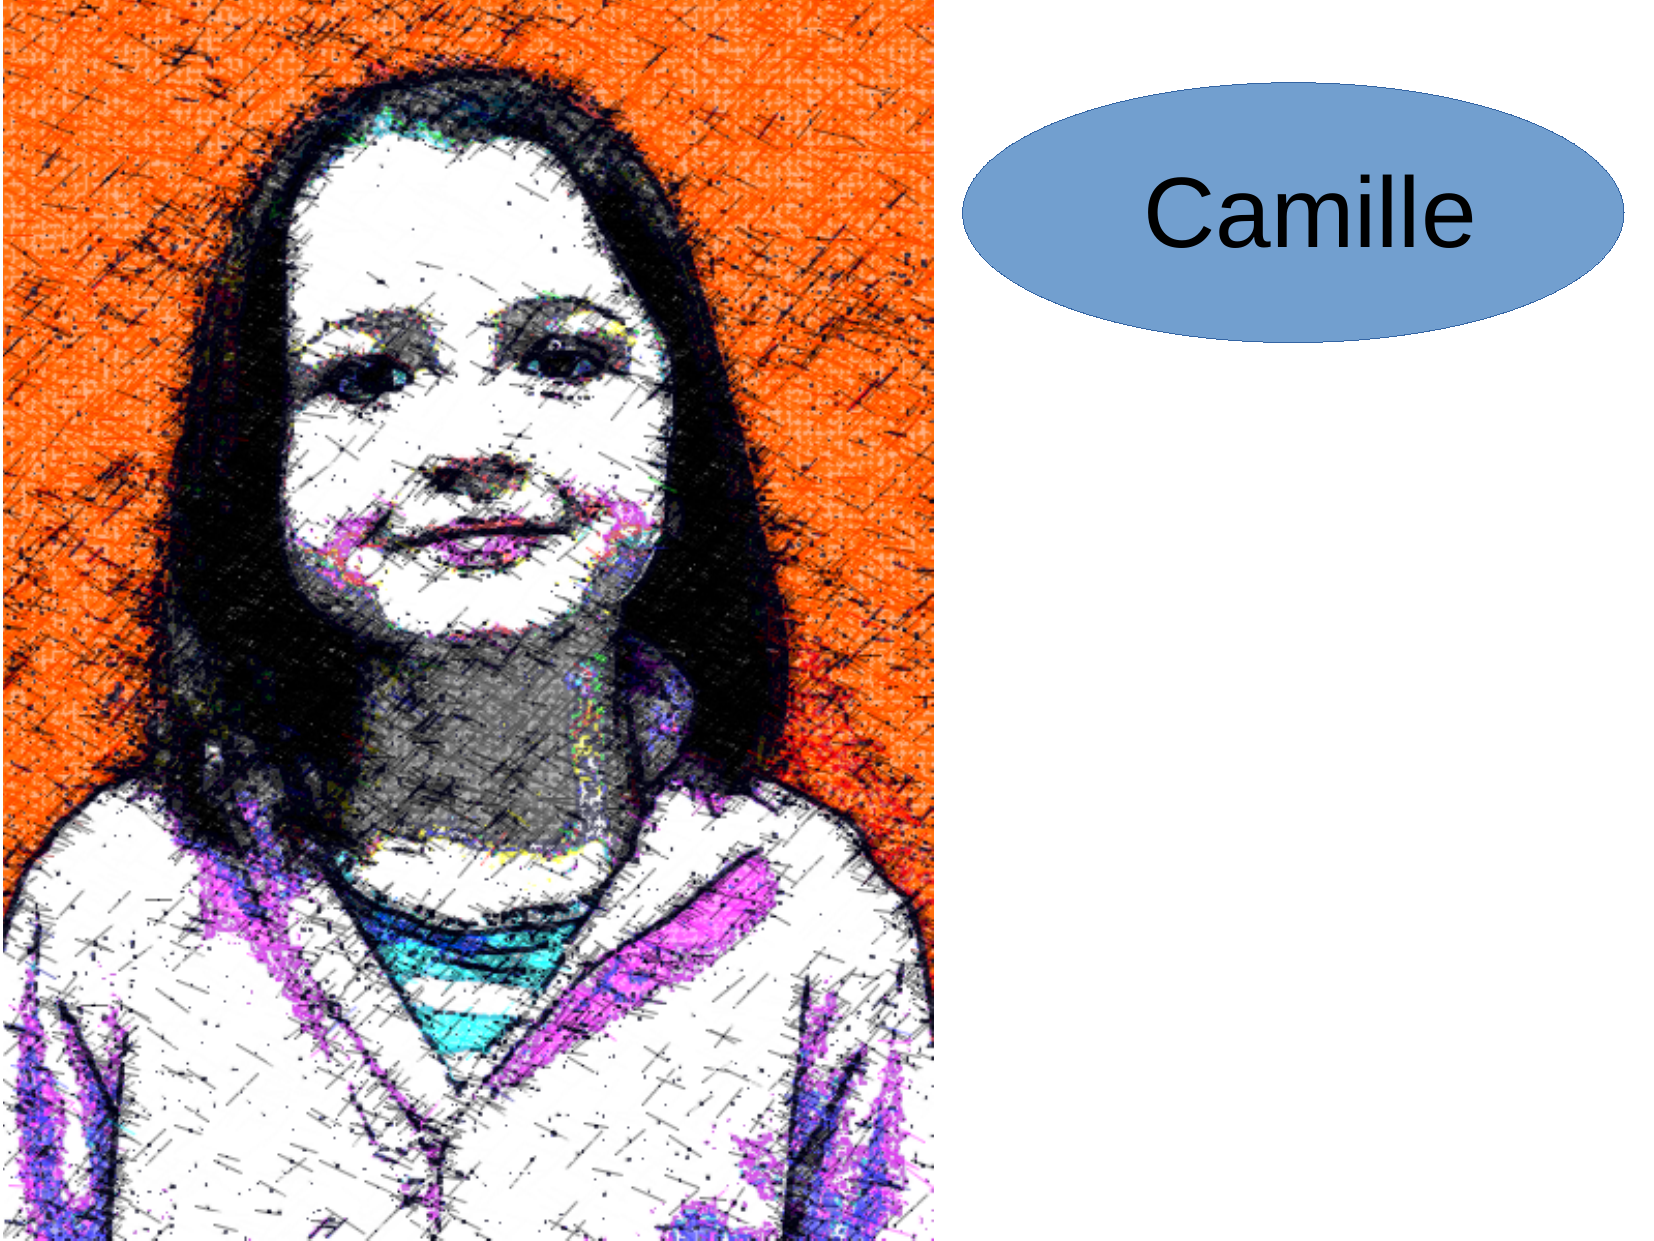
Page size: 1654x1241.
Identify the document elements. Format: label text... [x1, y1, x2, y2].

picture [3, 0, 934, 1241]
text_box Camille [962, 82, 1625, 343]
